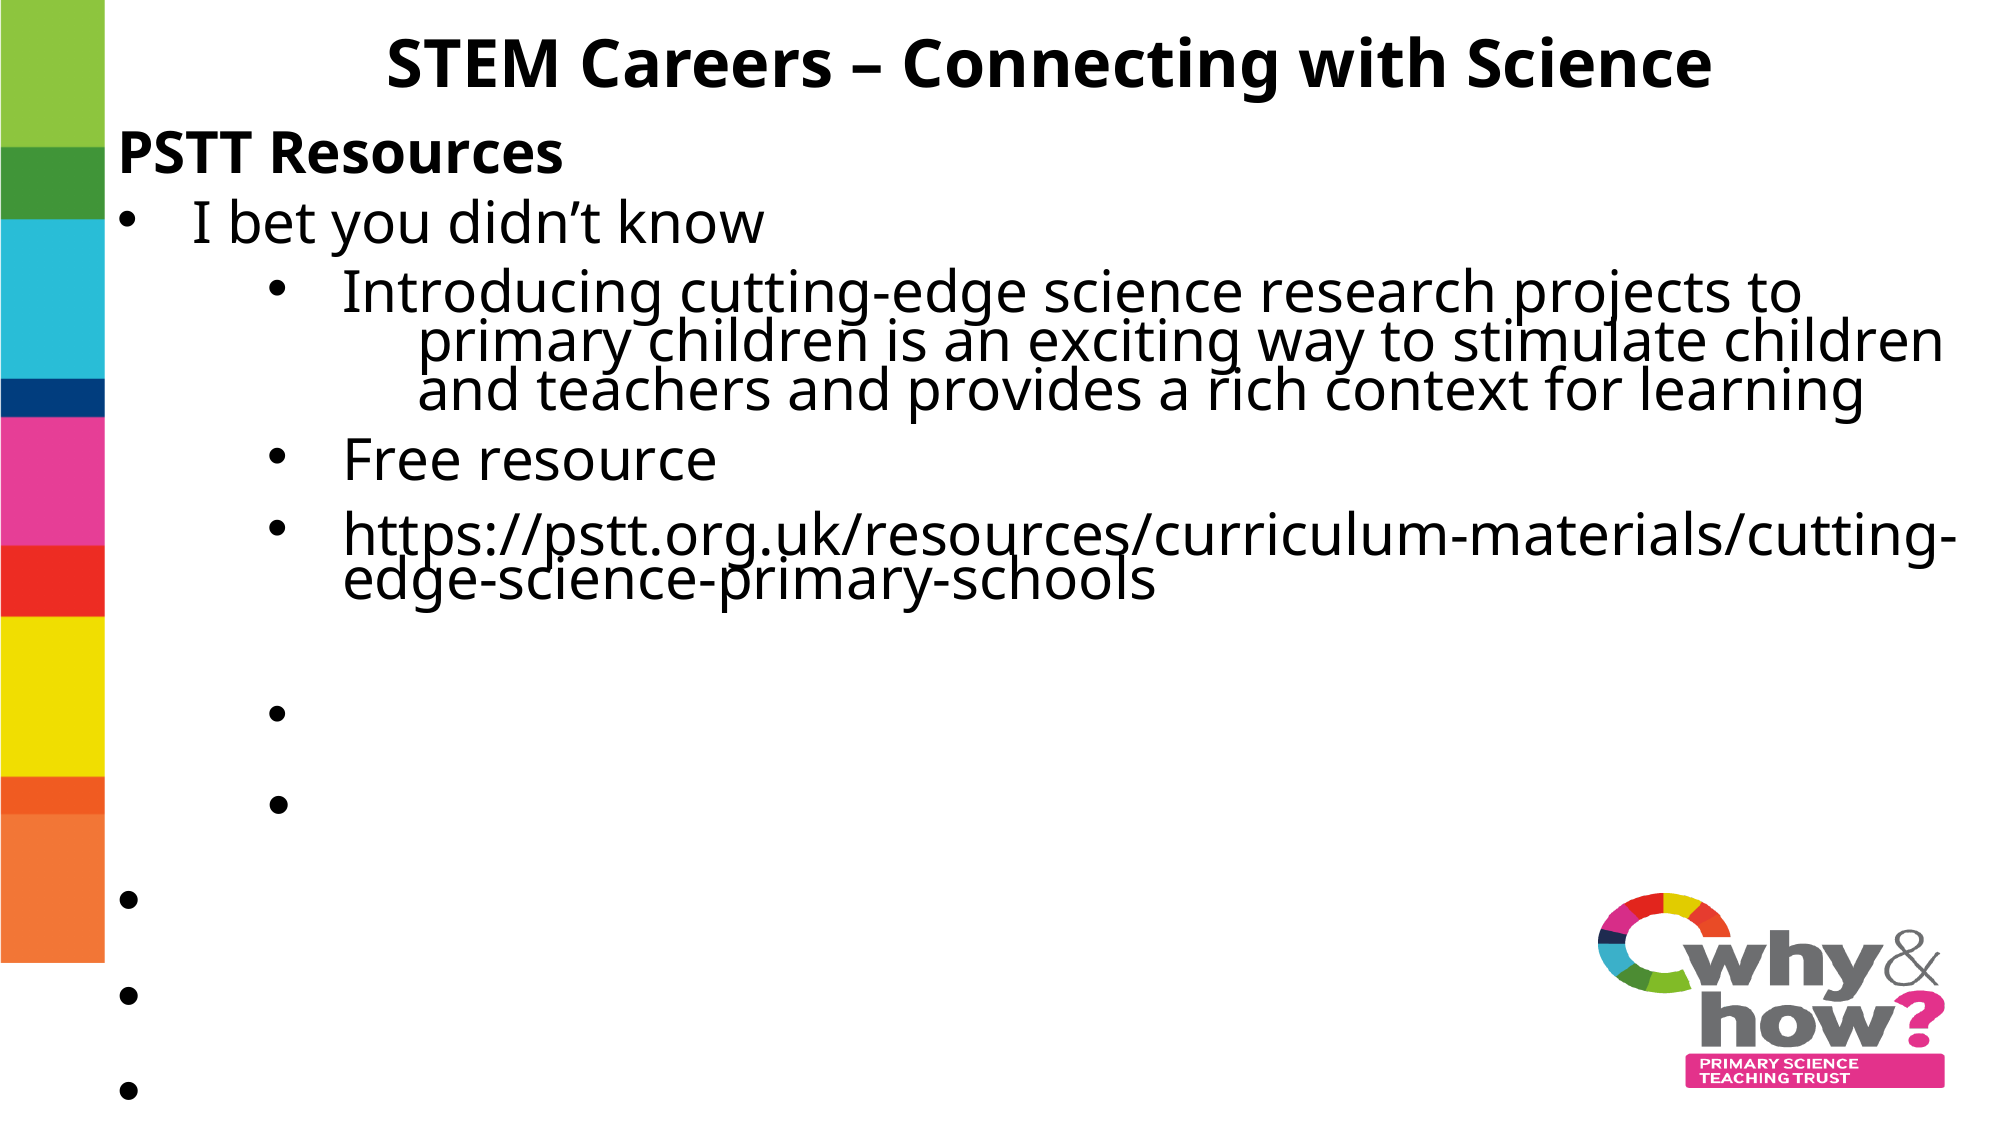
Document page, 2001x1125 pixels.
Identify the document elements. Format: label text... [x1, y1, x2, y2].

text_box PSTT Resources I bet you didn’t know Introducing cutting-edge science research projects to primary children is an exciting way to stimulate children and teachers and provides a rich context for learning Free resource https://pstt.org.uk/resources/curriculum-materials/cutting-edge-science-primary-schools [102, 126, 2000, 1121]
text_box STEM Careers – Connecting with Science [102, 22, 2000, 126]
